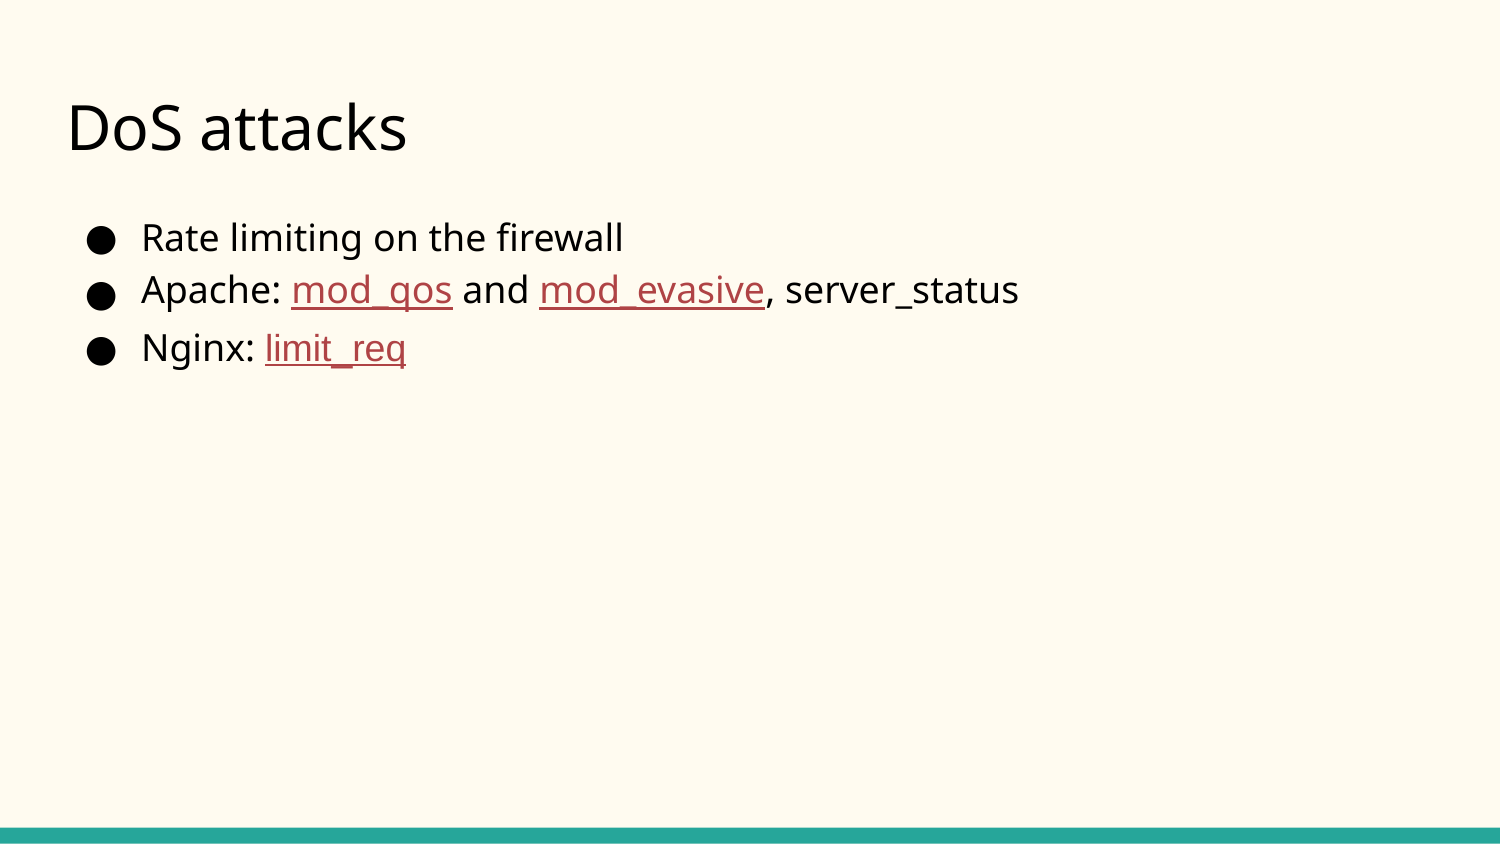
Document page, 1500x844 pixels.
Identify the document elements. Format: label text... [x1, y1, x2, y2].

title DoS attacks [51, 72, 1449, 174]
list Rate limiting on the firewall Apache: mod_qos and mod_evasive, server_status Nginx: limit_req [51, 192, 1449, 750]
